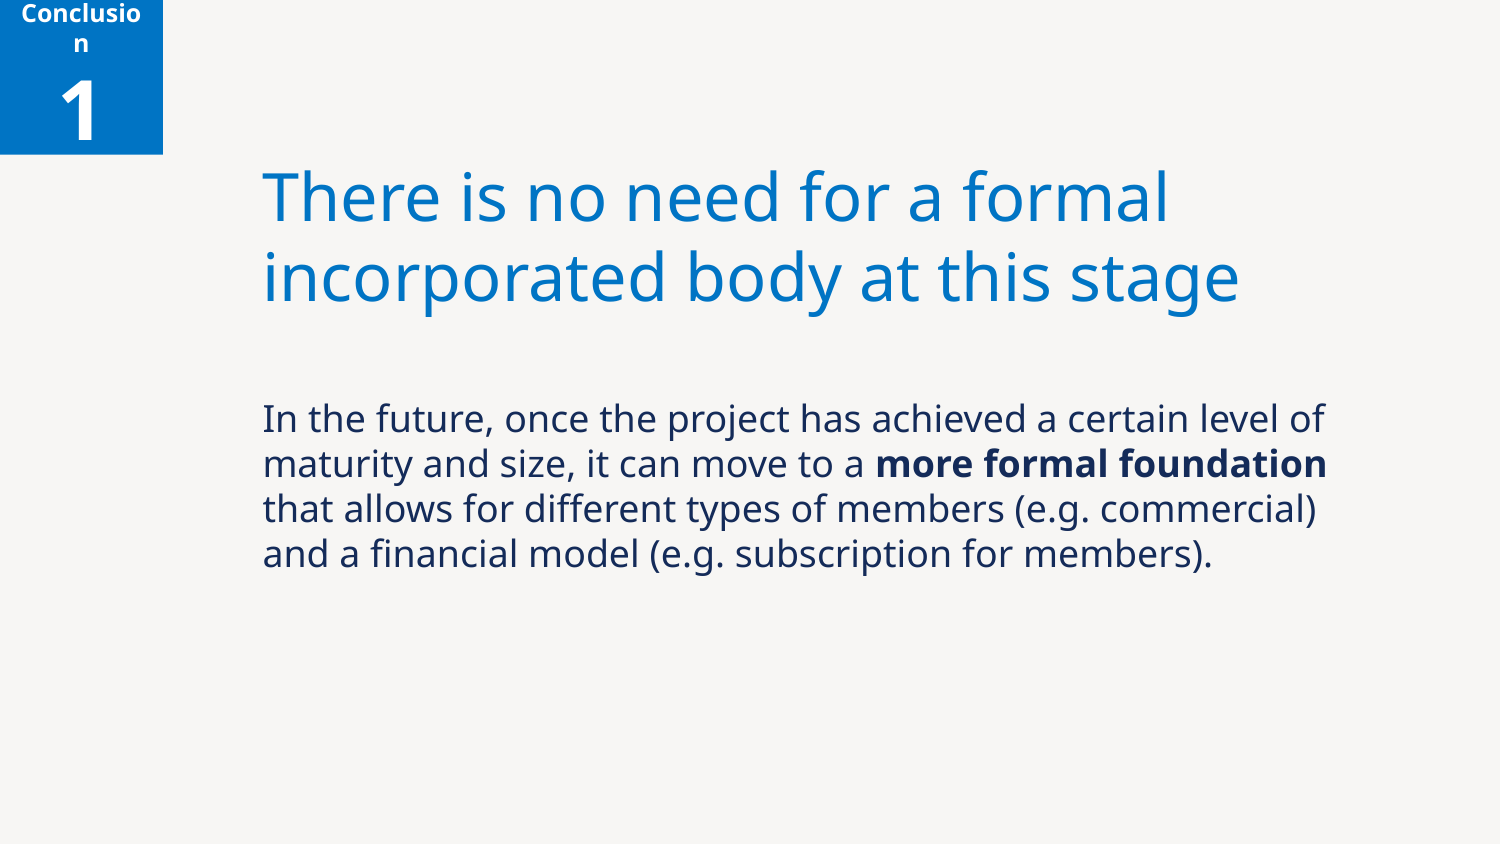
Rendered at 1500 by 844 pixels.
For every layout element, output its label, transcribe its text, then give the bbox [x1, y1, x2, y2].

text_box Conclusion 1 [0, 0, 163, 155]
title There is no need for a formal incorporated body at this stage In the future, once the project has achieved a certain level of maturity and size, it can move to a more formal foundation that allows for different types of members (e.g. commercial) and a financial model (e.g. subscription for members). [262, 154, 1371, 748]
